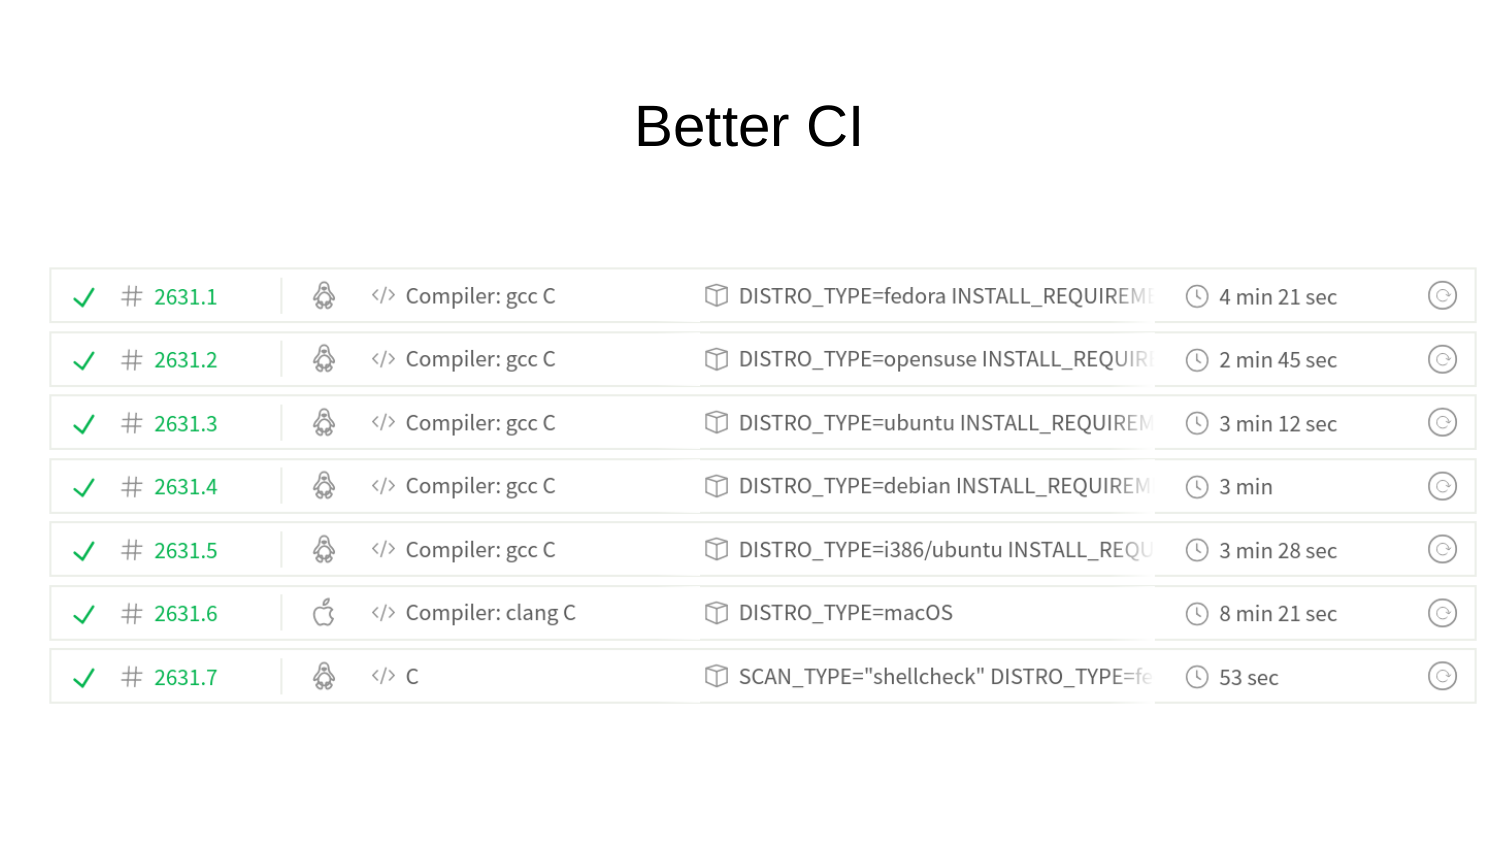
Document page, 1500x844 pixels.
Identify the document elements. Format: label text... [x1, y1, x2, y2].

title Better CI [51, 72, 1449, 167]
picture [37, 254, 1488, 714]
